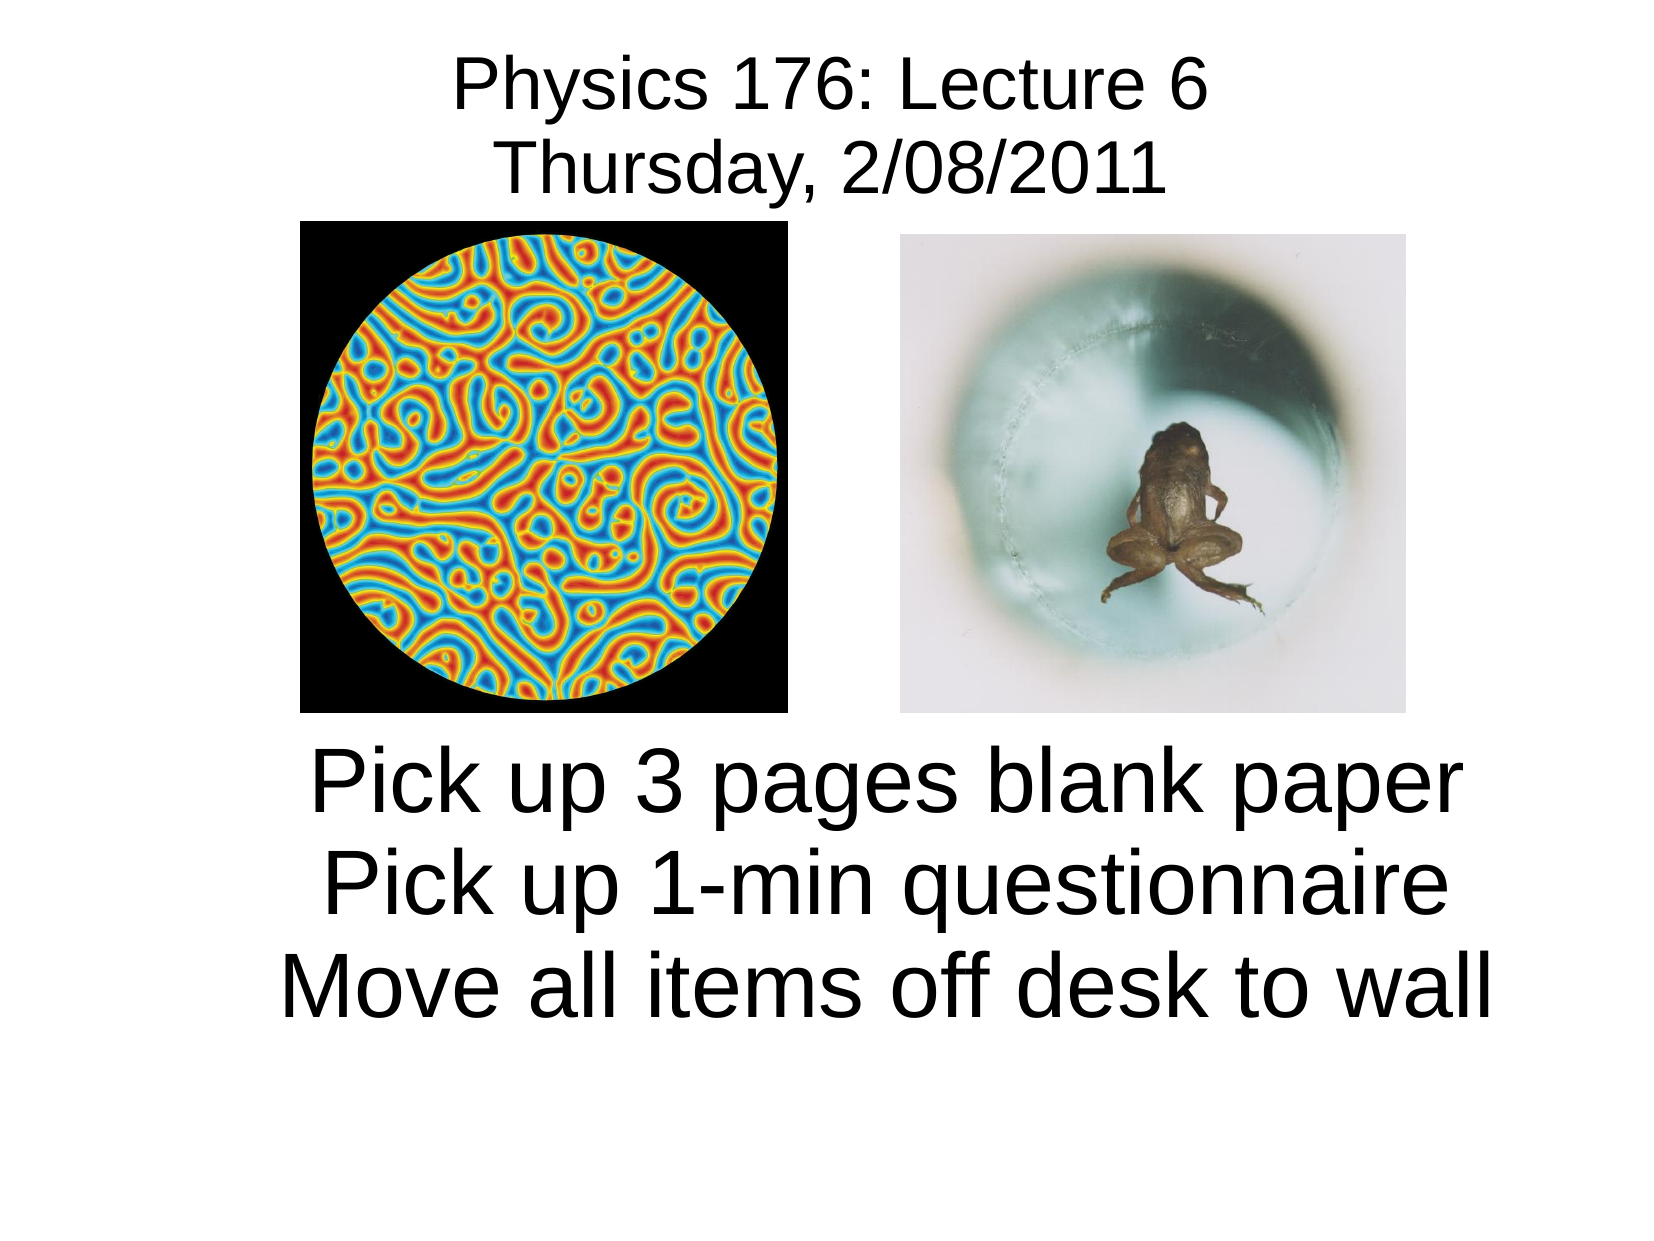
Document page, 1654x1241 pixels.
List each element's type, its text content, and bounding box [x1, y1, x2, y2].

picture [900, 234, 1406, 713]
title Physics 176: Lecture 6 Thursday, 2/08/2011 [86, 29, 1576, 222]
picture [300, 221, 788, 713]
text_box Pick up 3 pages blank paper Pick up 1-min questionnaire Move all items off desk to wall [263, 722, 1512, 1045]
